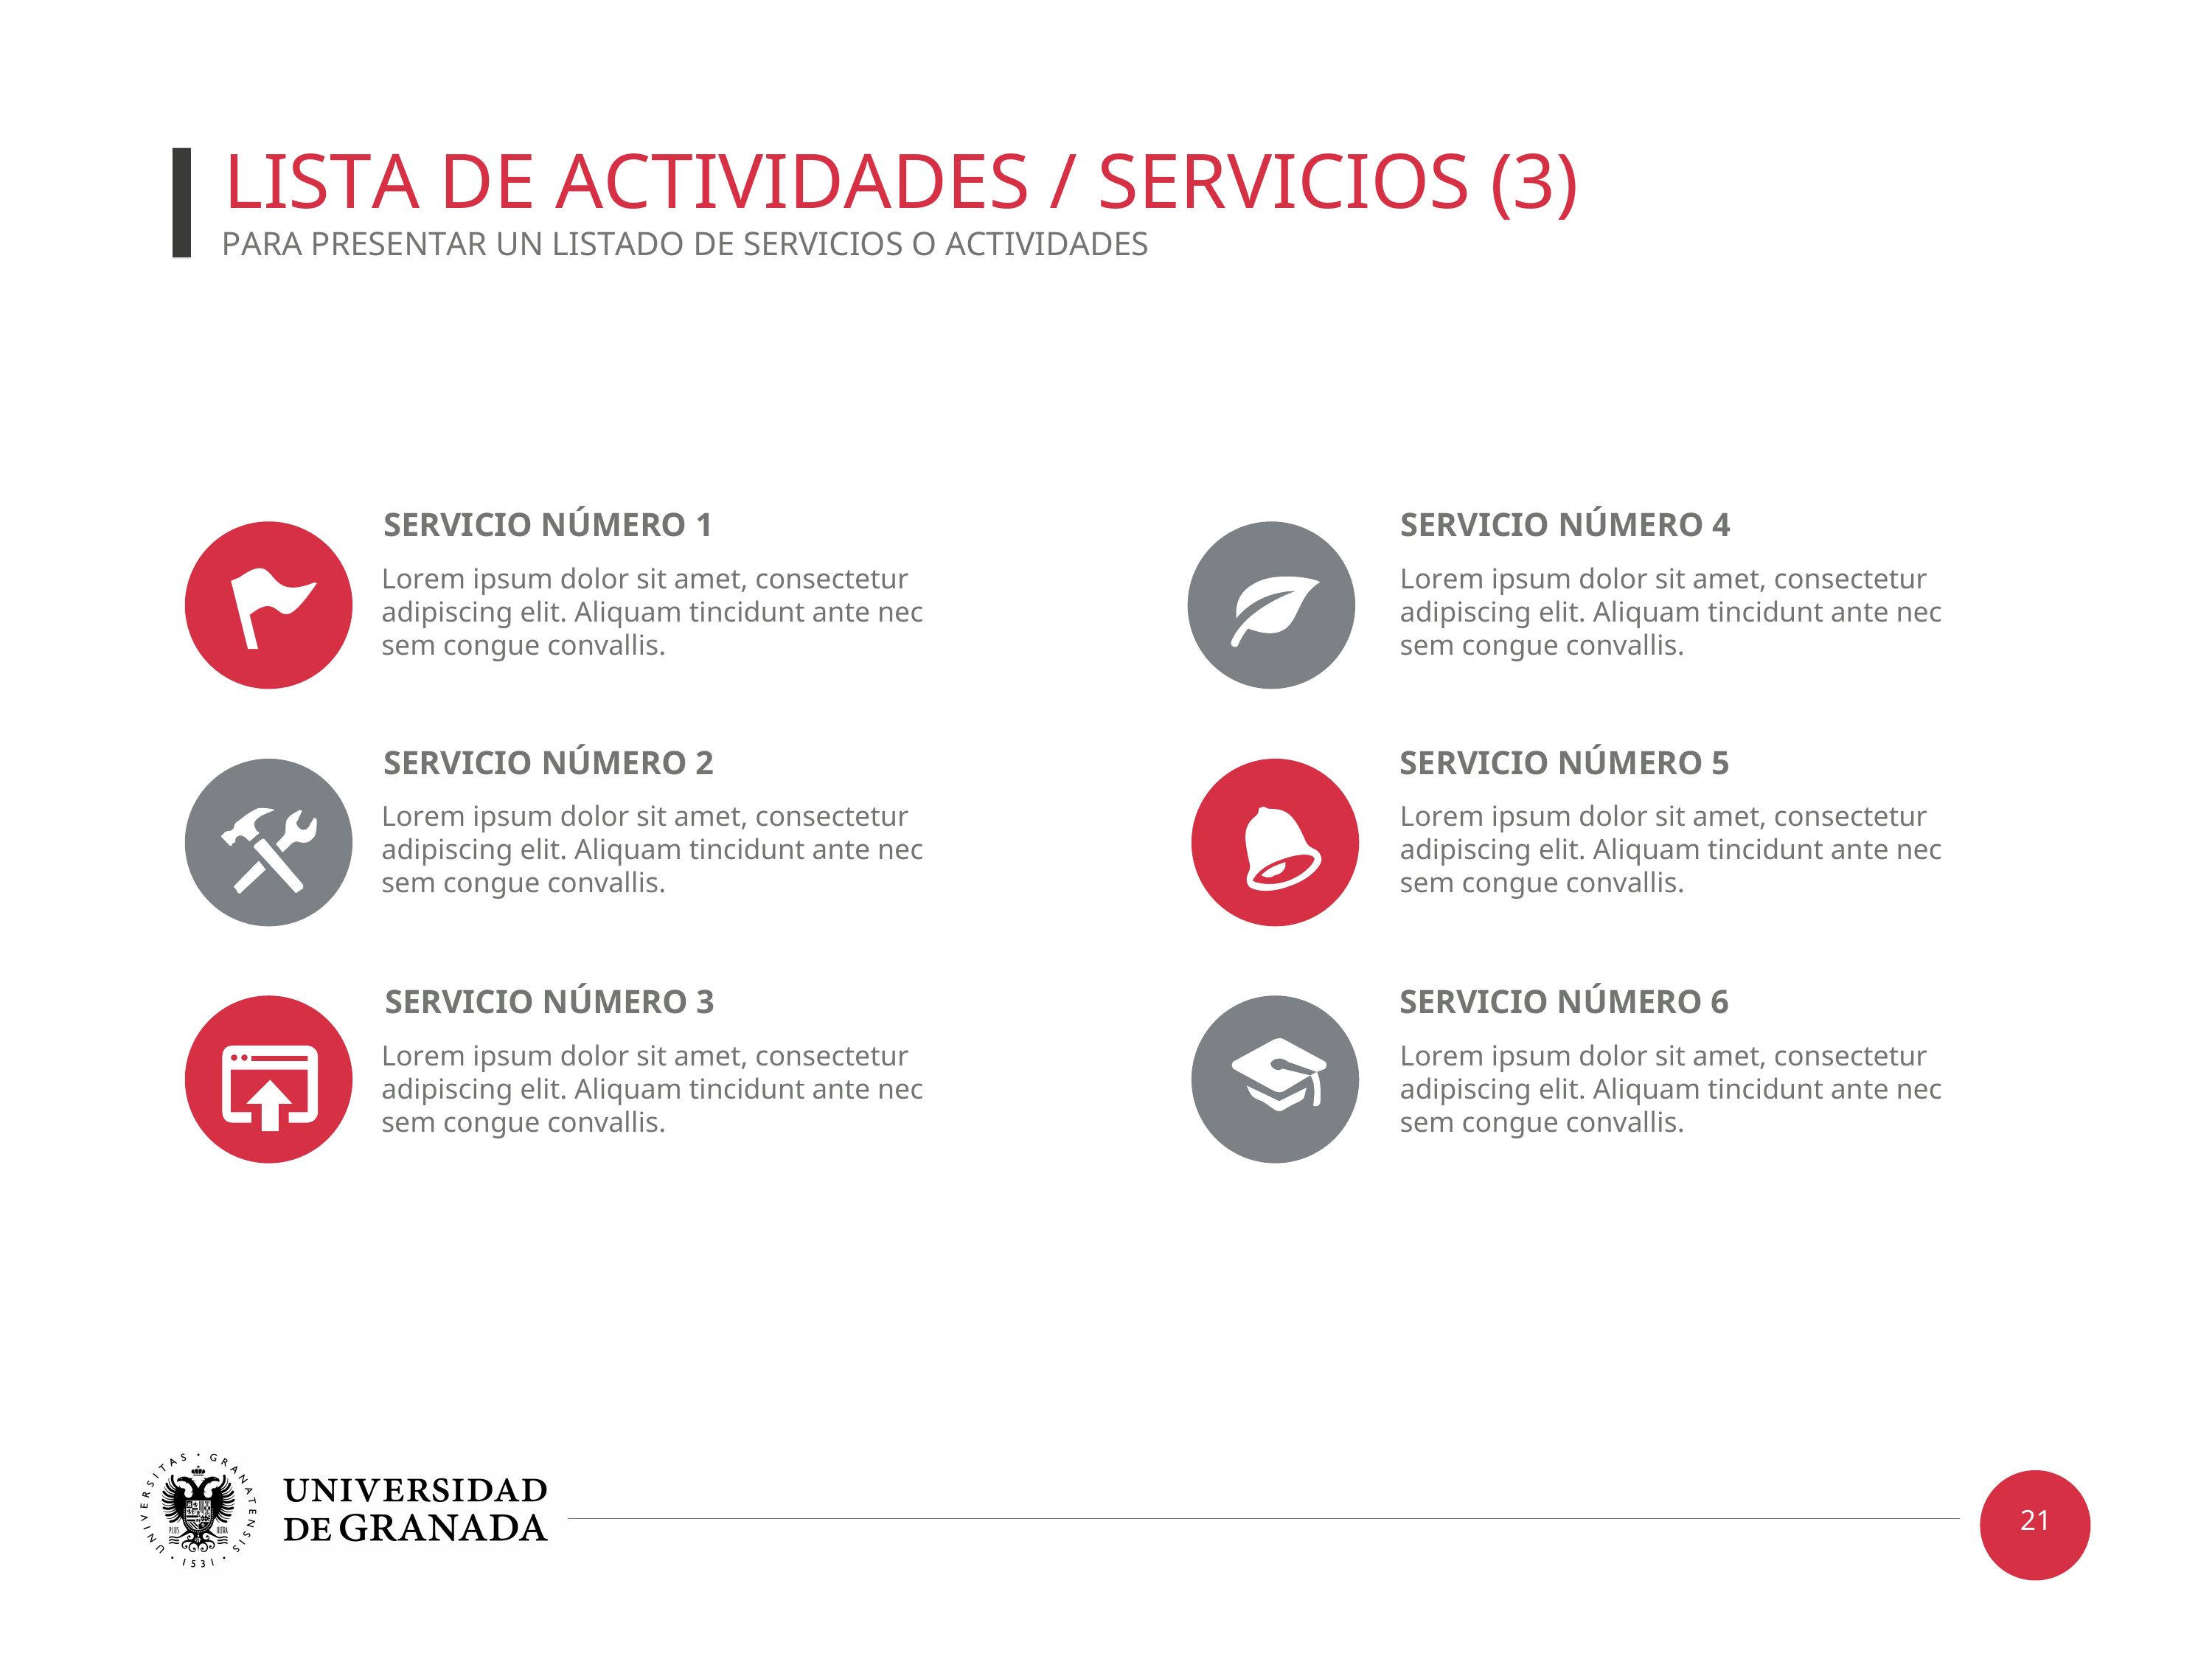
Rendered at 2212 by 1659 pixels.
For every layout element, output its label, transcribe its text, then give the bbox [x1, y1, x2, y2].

text_box [1191, 758, 1360, 927]
text_box [1191, 995, 1360, 1164]
text_box Lorem ipsum dolor sit amet, consectetur adipiscing elit. Aliquam tincidunt ante nec sem congue convallis. [1383, 552, 2003, 669]
text_box [173, 147, 191, 257]
text_box Lorem ipsum dolor sit amet, consectetur adipiscing elit. Aliquam tincidunt ante nec sem congue convallis. [1383, 790, 2003, 907]
text_box SERVICIO NÚMERO 2 [367, 734, 731, 790]
picture [120, 1421, 568, 1600]
text_box LISTA DE ACTIVIDADES / SERVICIOS (3) [212, 127, 2063, 229]
text_box Lorem ipsum dolor sit amet, consectetur adipiscing elit. Aliquam tincidunt ante nec sem congue convallis. [364, 790, 985, 907]
text_box [184, 758, 353, 927]
text_box [1187, 521, 1356, 689]
text_box SERVICIO NÚMERO 3 [368, 973, 732, 1029]
text_box SERVICIO NÚMERO 5 [1383, 734, 1747, 790]
text_box SERVICIO NÚMERO 4 [1384, 495, 1748, 552]
text_box Lorem ipsum dolor sit amet, consectetur adipiscing elit. Aliquam tincidunt ante nec sem congue convallis. [364, 552, 985, 669]
text_box SERVICIO NÚMERO 6 [1382, 973, 1747, 1029]
text_box SERVICIO NÚMERO 1 [366, 495, 731, 552]
text_box Lorem ipsum dolor sit amet, consectetur adipiscing elit. Aliquam tincidunt ante nec sem congue convallis. [364, 1029, 985, 1146]
text_box PARA PRESENTAR UN LISTADO DE SERVICIOS O ACTIVIDADES [210, 218, 2061, 268]
text_box [184, 995, 353, 1164]
text_box [184, 521, 353, 689]
text_box Lorem ipsum dolor sit amet, consectetur adipiscing elit. Aliquam tincidunt ante nec sem congue convallis. [1383, 1029, 2003, 1146]
